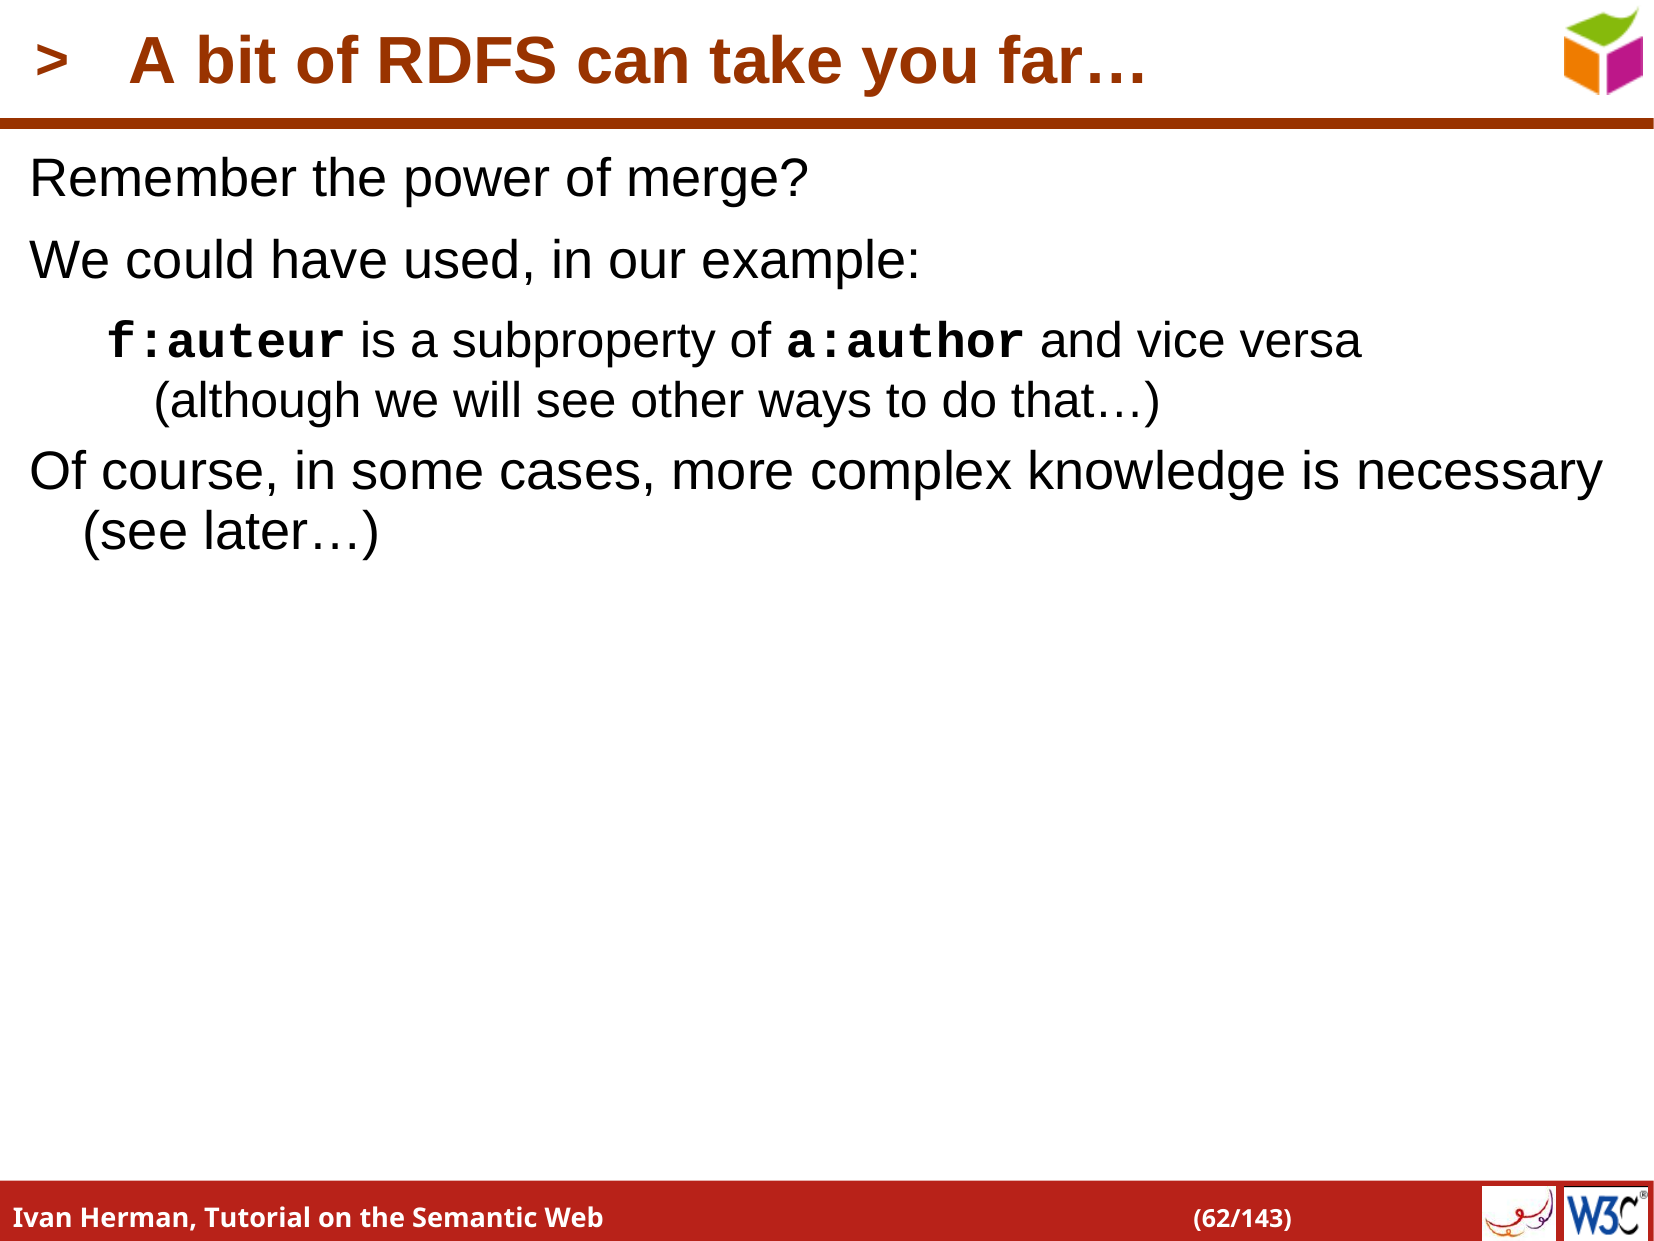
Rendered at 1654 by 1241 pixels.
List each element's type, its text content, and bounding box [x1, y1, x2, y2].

picture [1482, 1186, 1556, 1241]
picture [1564, 5, 1643, 95]
title A bit of RDFS can take you far… [93, 0, 1493, 119]
list Remember the power of merge? We could have used, in our example: f:auteur is a subproperty of a:author and vice versa (although we will see other ways to do that…) Of course, in some cases, more complex knowledge is necessary (see later…) [11, 147, 1607, 1119]
picture [1564, 1186, 1648, 1241]
